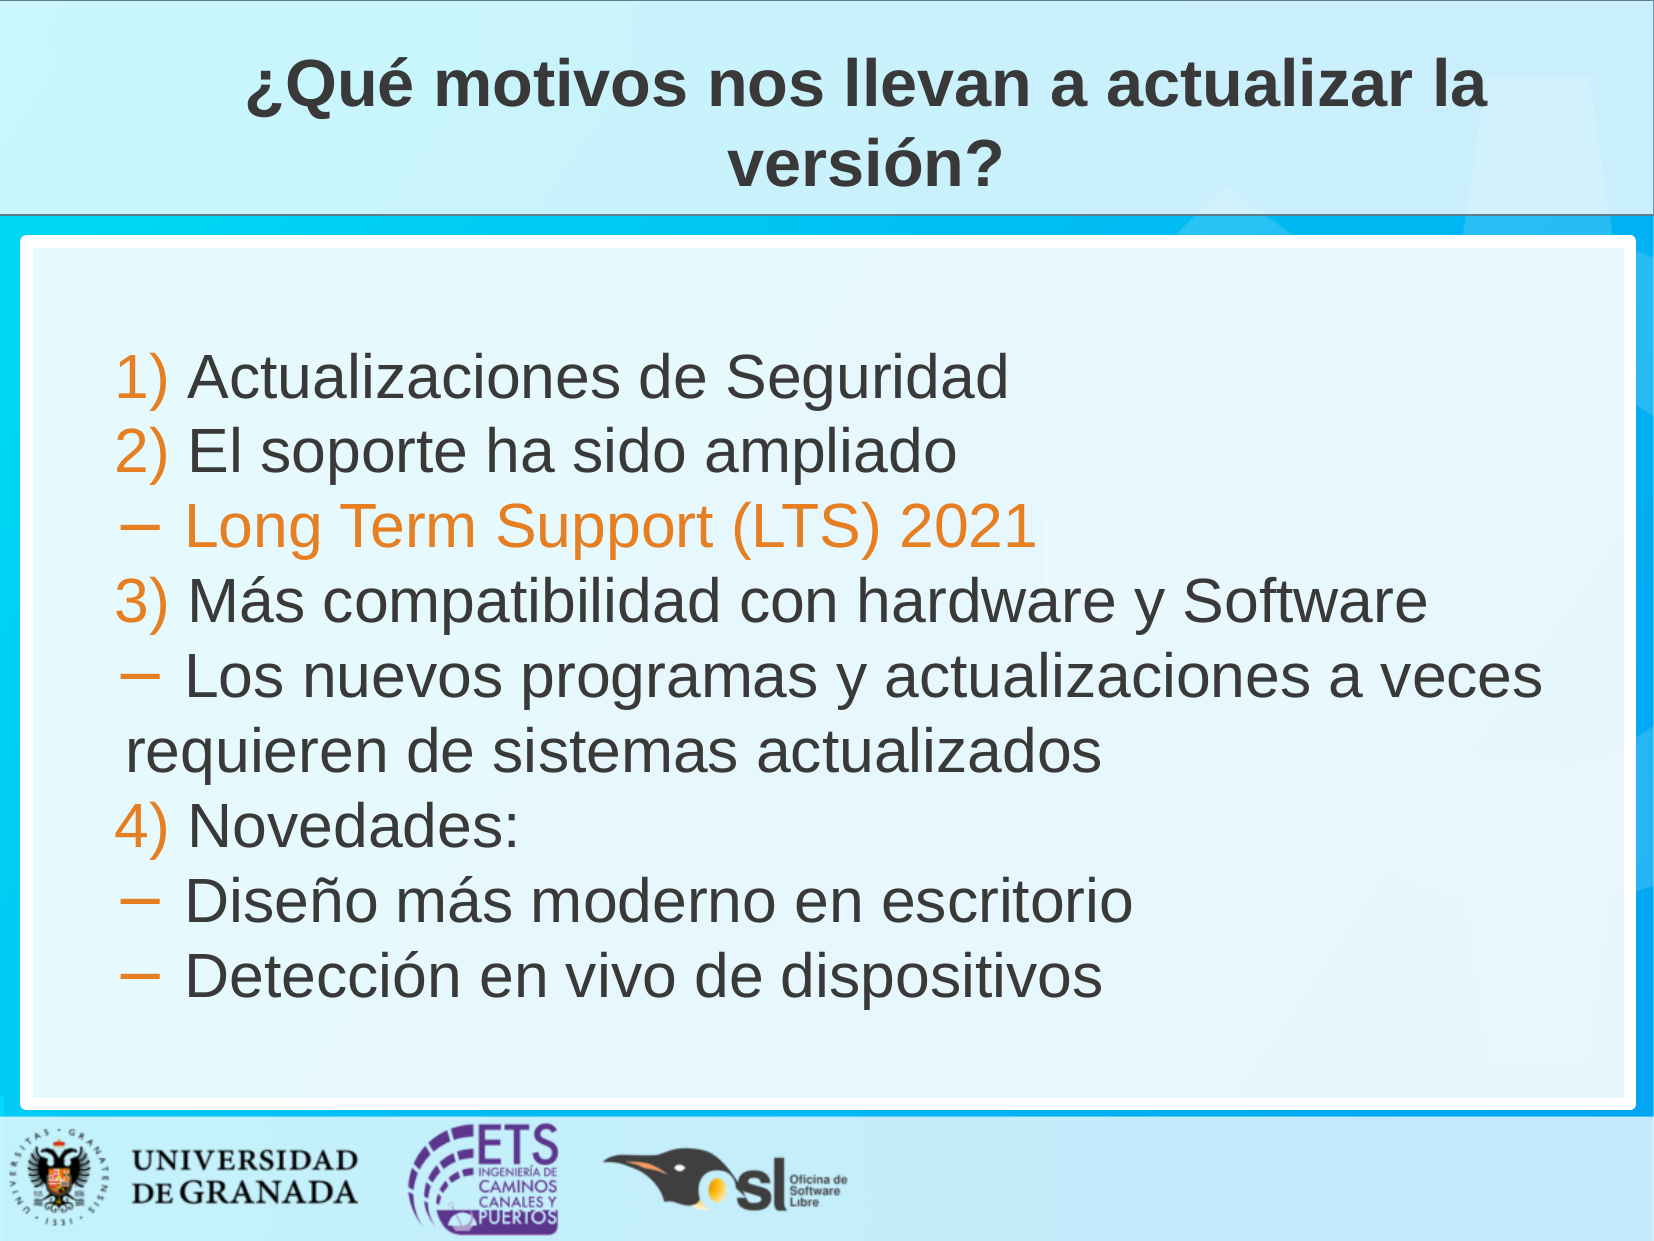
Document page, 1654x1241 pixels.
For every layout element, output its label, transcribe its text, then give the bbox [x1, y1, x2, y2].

picture [0, 216, 1654, 1241]
text_box ¿Qué motivos nos llevan a actualizar la versión? [26, 24, 1634, 216]
text_box Actualizaciones de Seguridad El soporte ha sido ampliado Long Term Support (LTS) 2021 Más compatibilidad con hardware y Software Los nuevos programas y actualizaciones a veces requieren de sistemas actualizados Novedades: Diseño más moderno en escritorio Detección en vivo de dispositivos [26, 241, 1631, 1105]
